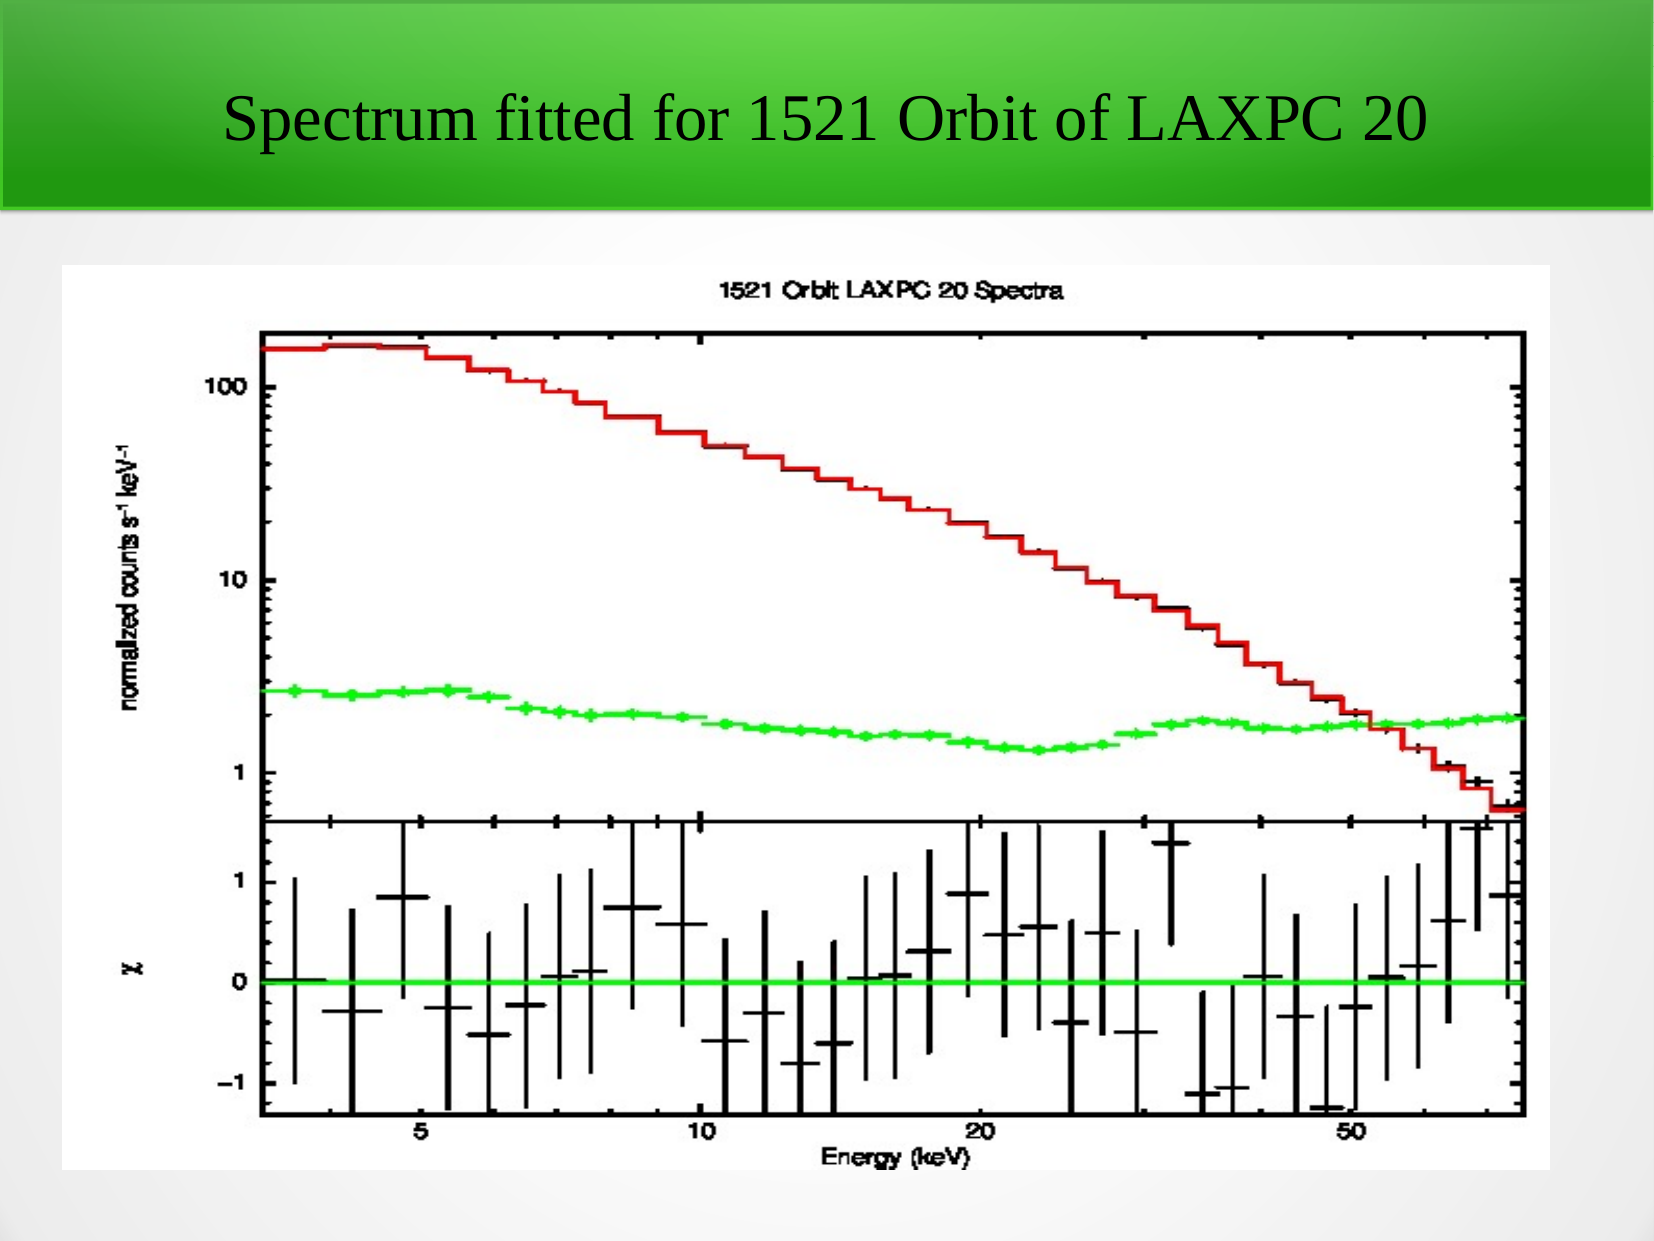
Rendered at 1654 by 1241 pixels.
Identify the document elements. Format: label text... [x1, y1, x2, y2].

picture [62, 265, 1550, 1170]
title Spectrum fitted for 1521 Orbit of LAXPC 20 [82, 47, 1571, 189]
